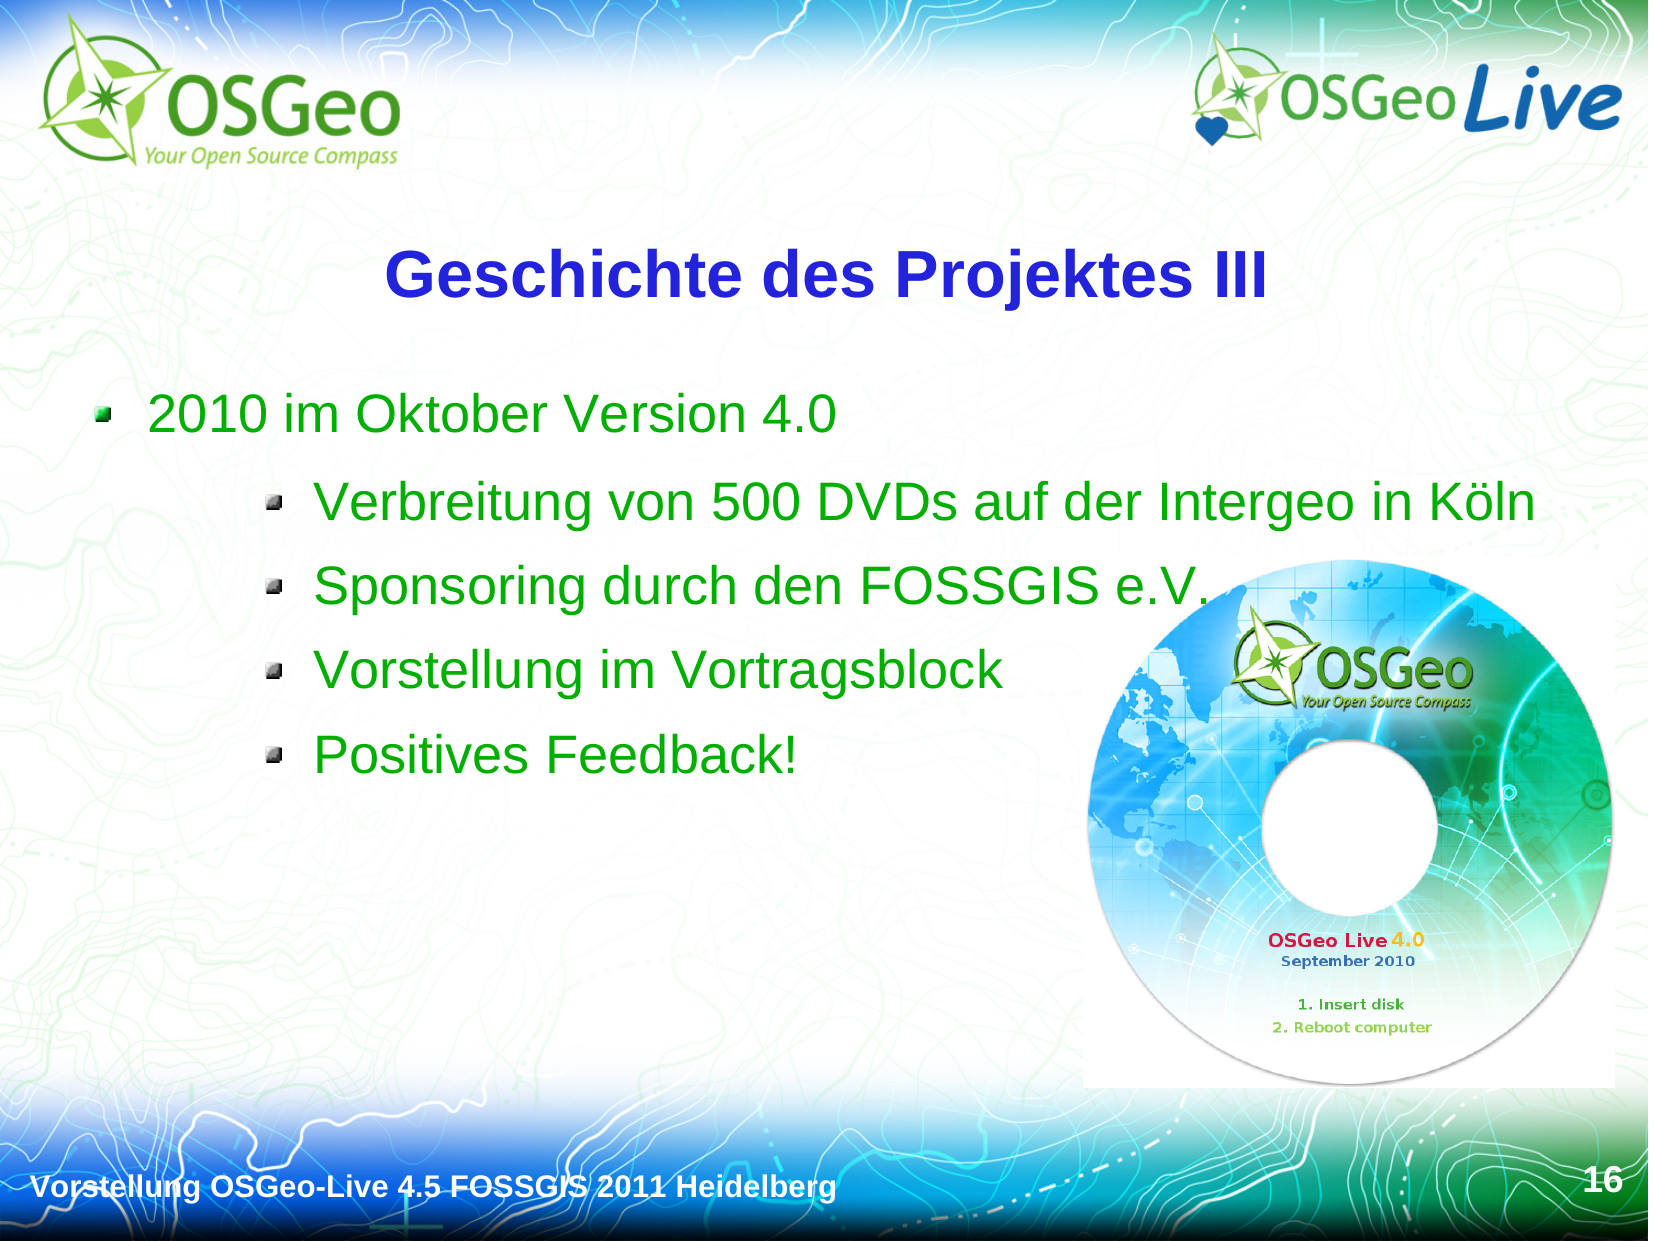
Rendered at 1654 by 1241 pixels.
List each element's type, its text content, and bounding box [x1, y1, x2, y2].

list 2010 im Oktober Version 4.0 Verbreitung von 500 DVDs auf der Intergeo in Köln Sponsoring durch den FOSSGIS e.V. Vorstellung im Vortragsblock Positives Feedback! [76, 383, 1565, 1188]
title Geschichte des Projektes III [82, 208, 1571, 342]
picture [0, 0, 1654, 1241]
